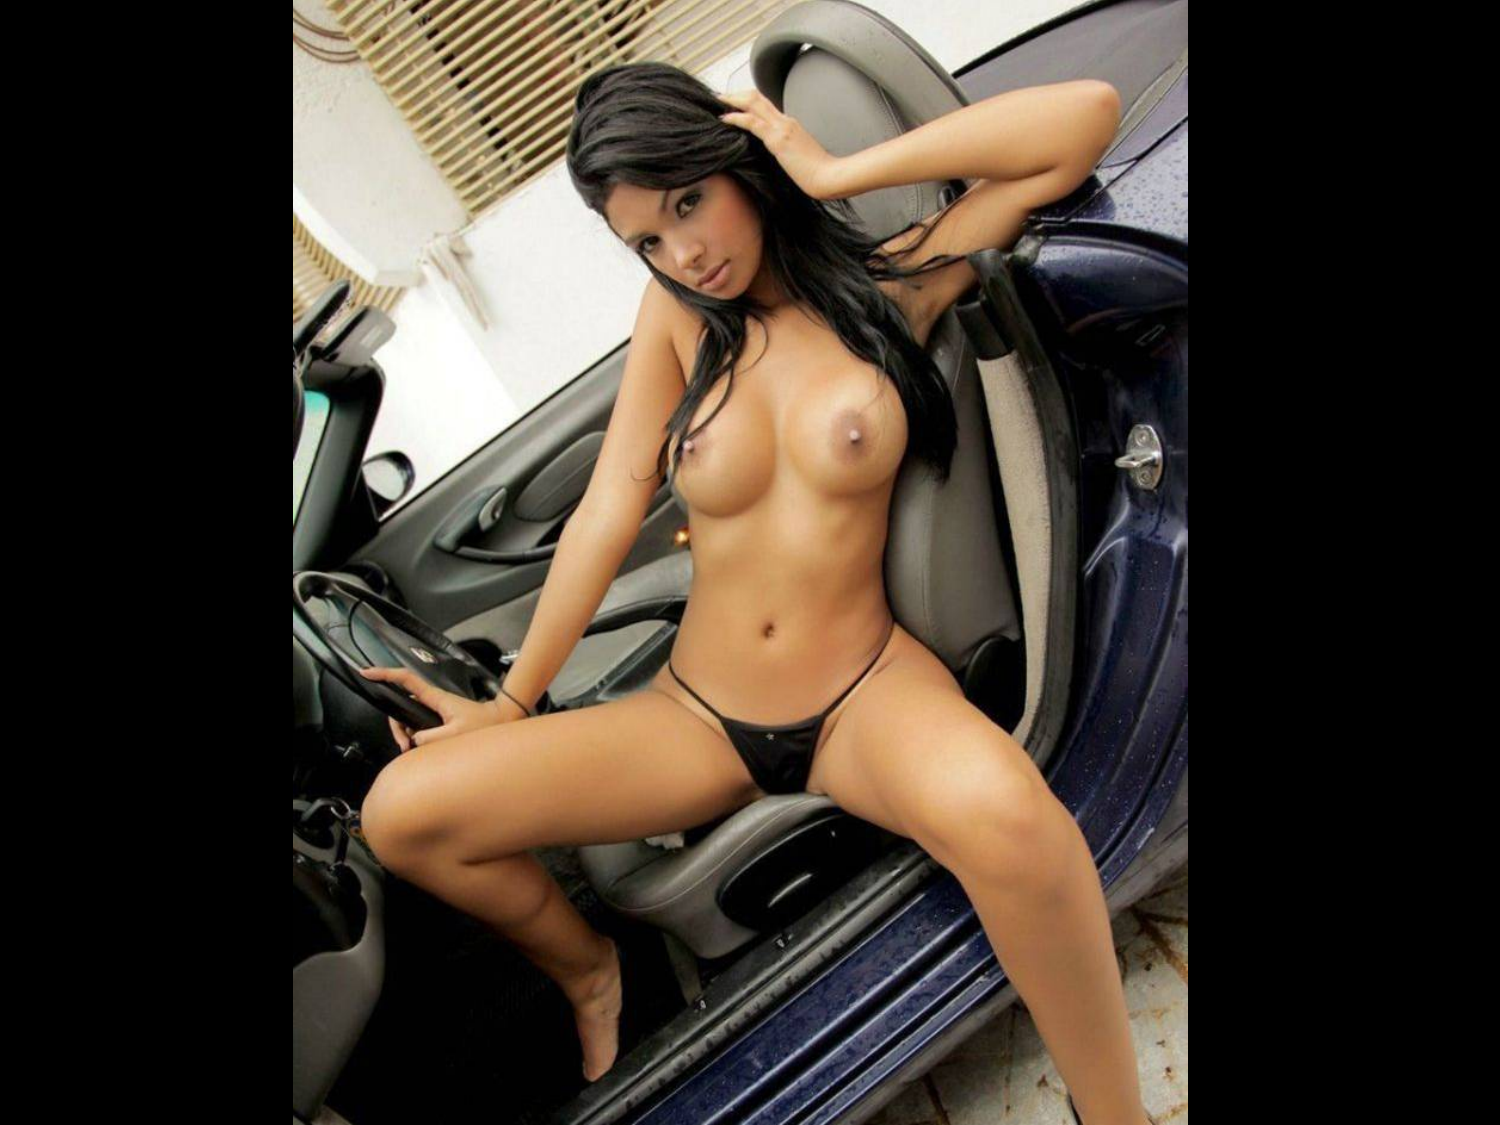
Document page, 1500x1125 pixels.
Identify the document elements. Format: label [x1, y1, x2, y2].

text_box [293, 0, 1188, 1125]
